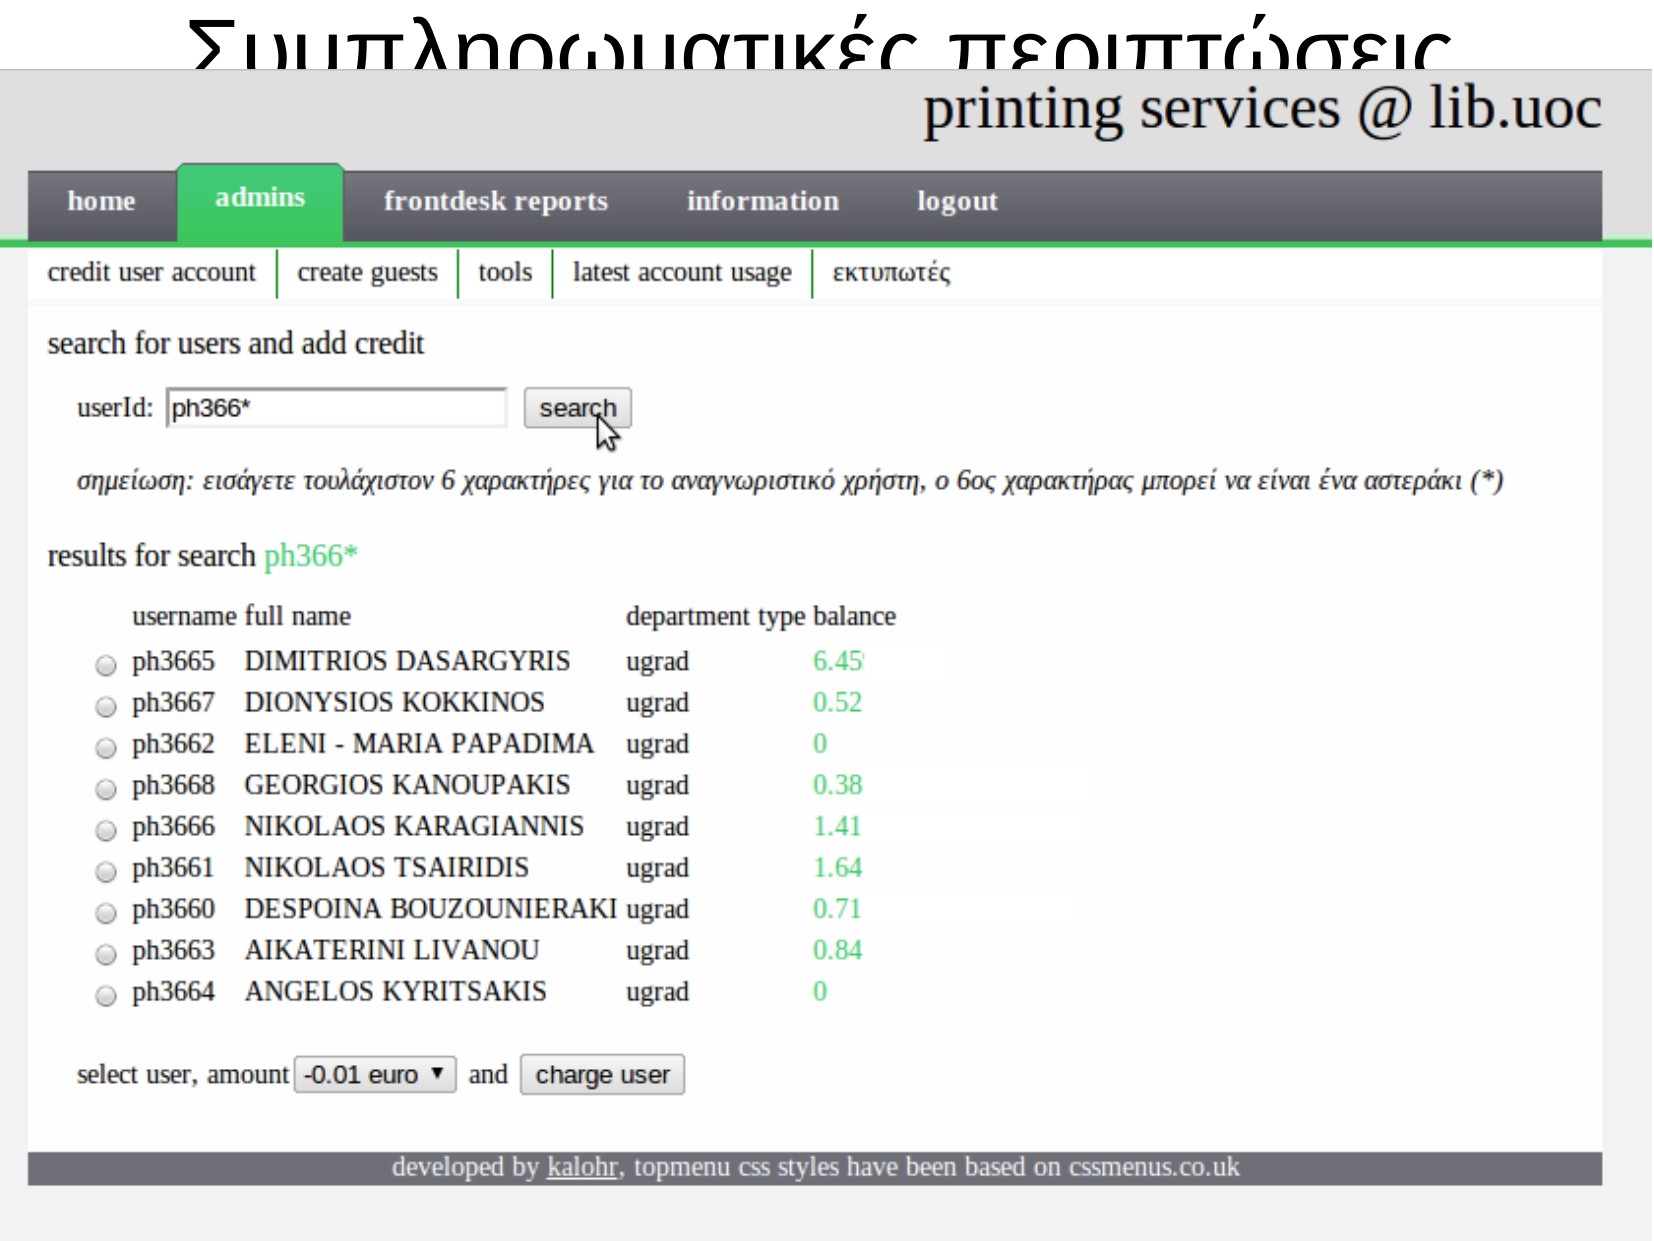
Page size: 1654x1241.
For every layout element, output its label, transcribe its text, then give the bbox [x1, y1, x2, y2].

picture [0, 69, 1652, 1241]
title Συμπληρωματικές περιπτώσεις χρήσης: διαχείριση υπηρεσίας [76, 1, 1565, 69]
